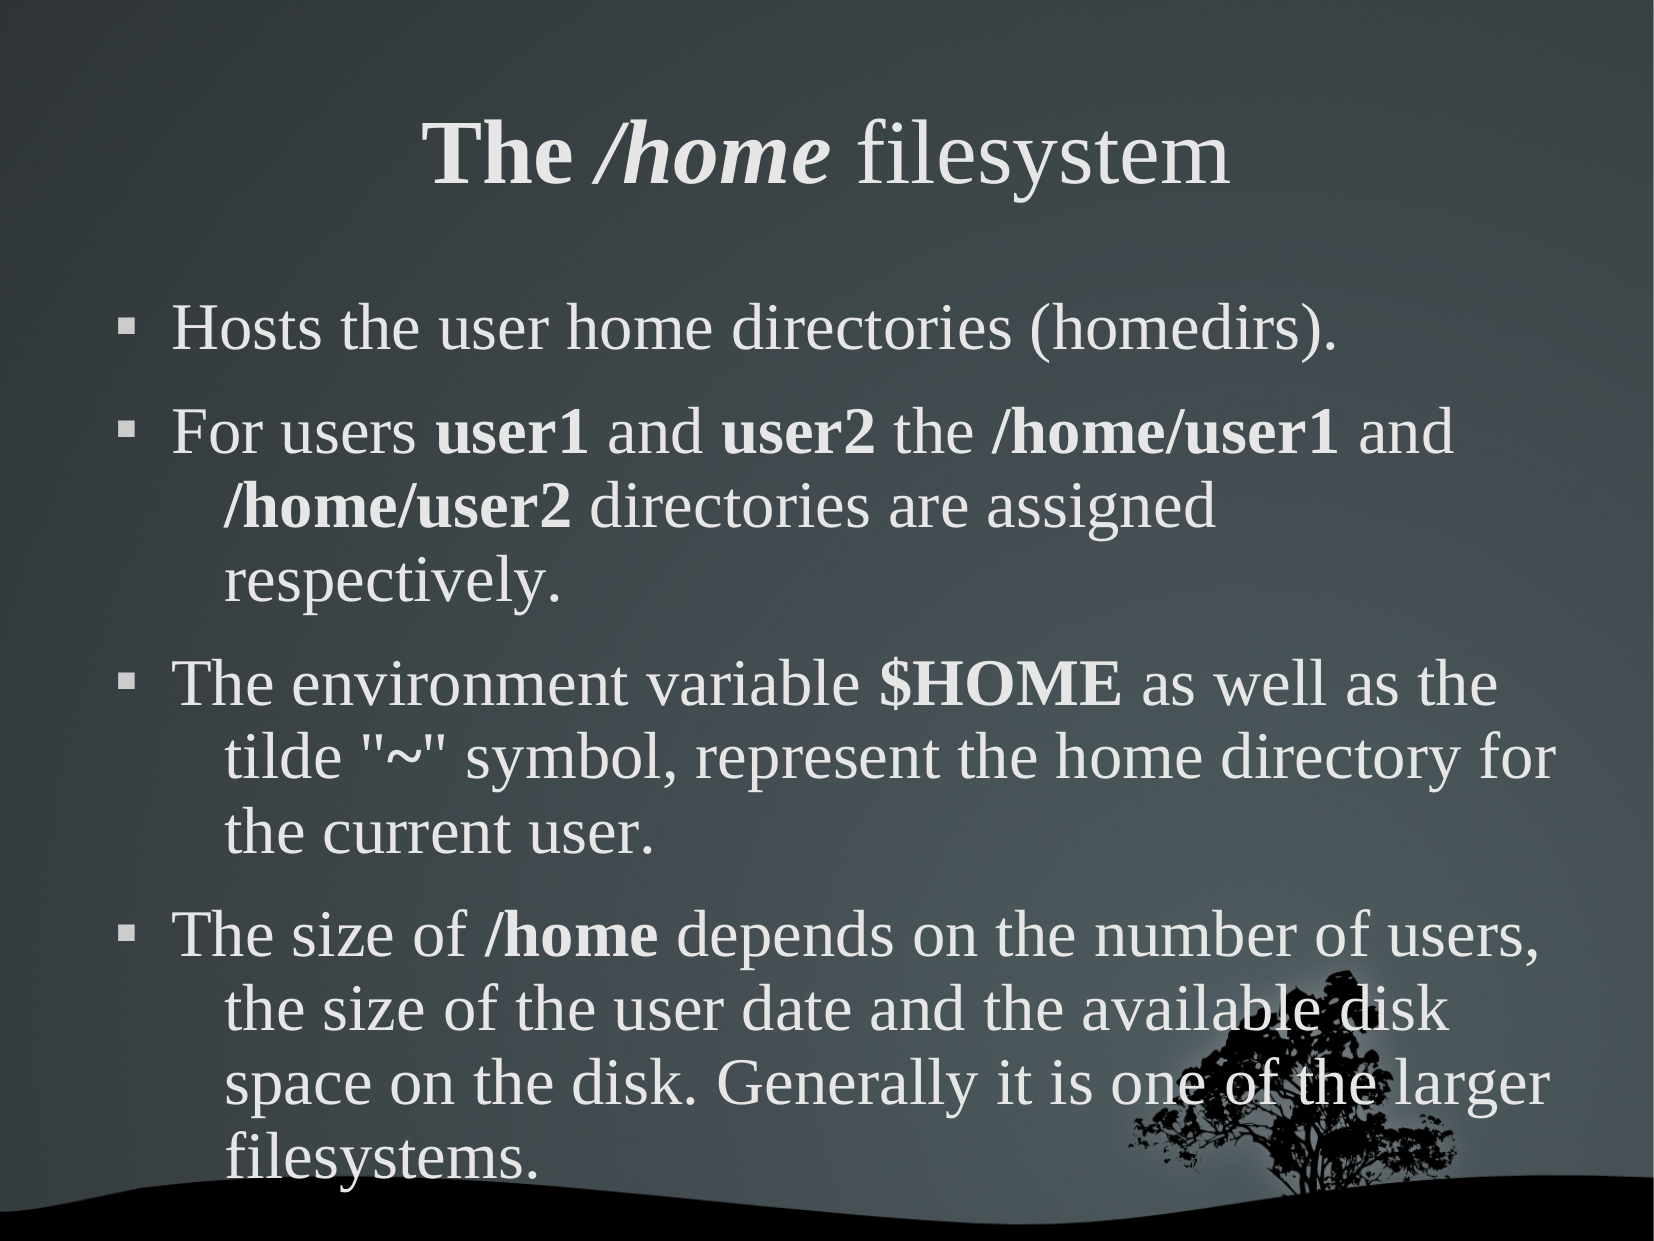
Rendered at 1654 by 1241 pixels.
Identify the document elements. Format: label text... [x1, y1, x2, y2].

list Hosts the user home directories (homedirs). For users user1 and user2 the /home/user1 and /home/user2 directories are assigned respectively. The environment variable $HOME as well as the tilde "~" symbol, represent the home directory for the current user. The size of /home depends on the number of users, the size of the user date and the available disk space on the disk. Generally it is one of the larger filesystems. [82, 290, 1571, 1207]
title The /home filesystem [82, 49, 1571, 257]
picture [0, 0, 1654, 1241]
